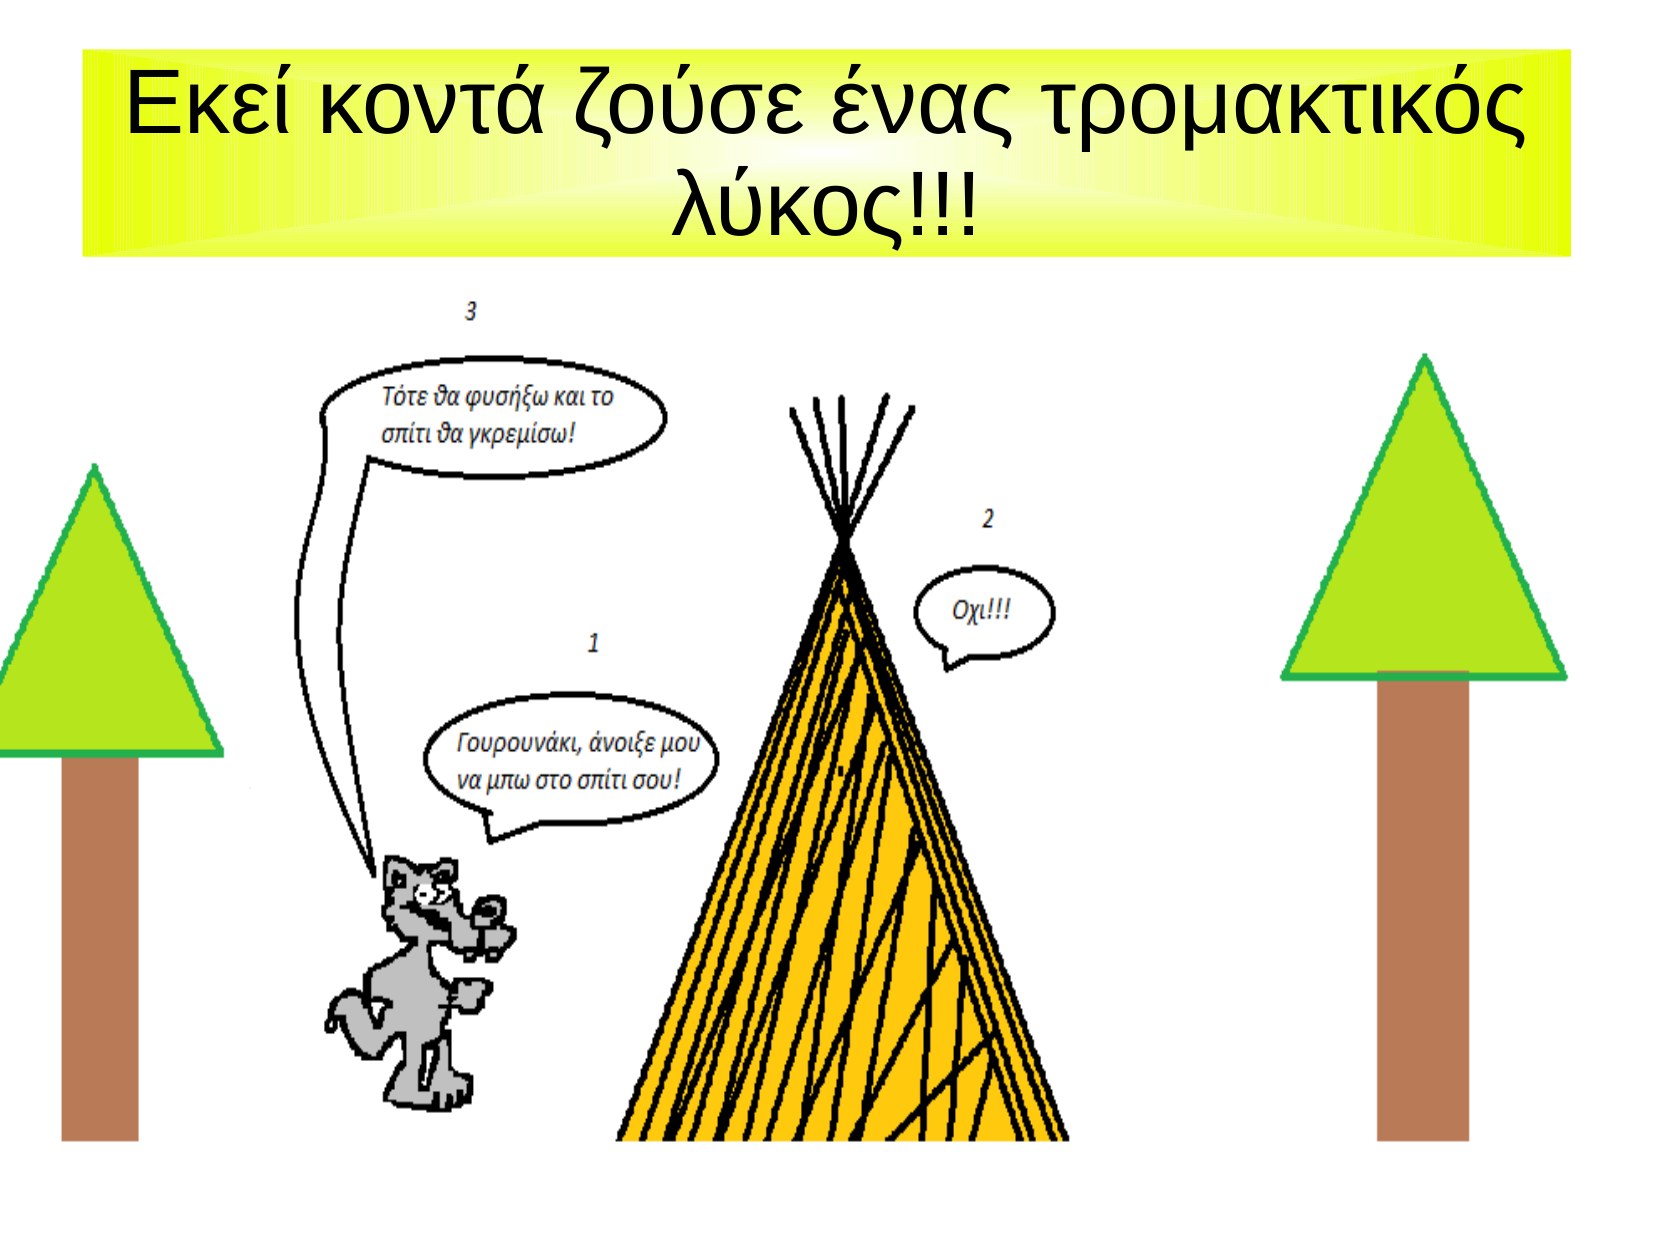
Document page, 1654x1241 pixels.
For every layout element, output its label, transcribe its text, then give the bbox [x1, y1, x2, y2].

title Εκεί κοντά ζούσε ένας τρομακτικός λύκος!!! [82, 49, 1571, 257]
picture [0, 271, 1595, 1146]
